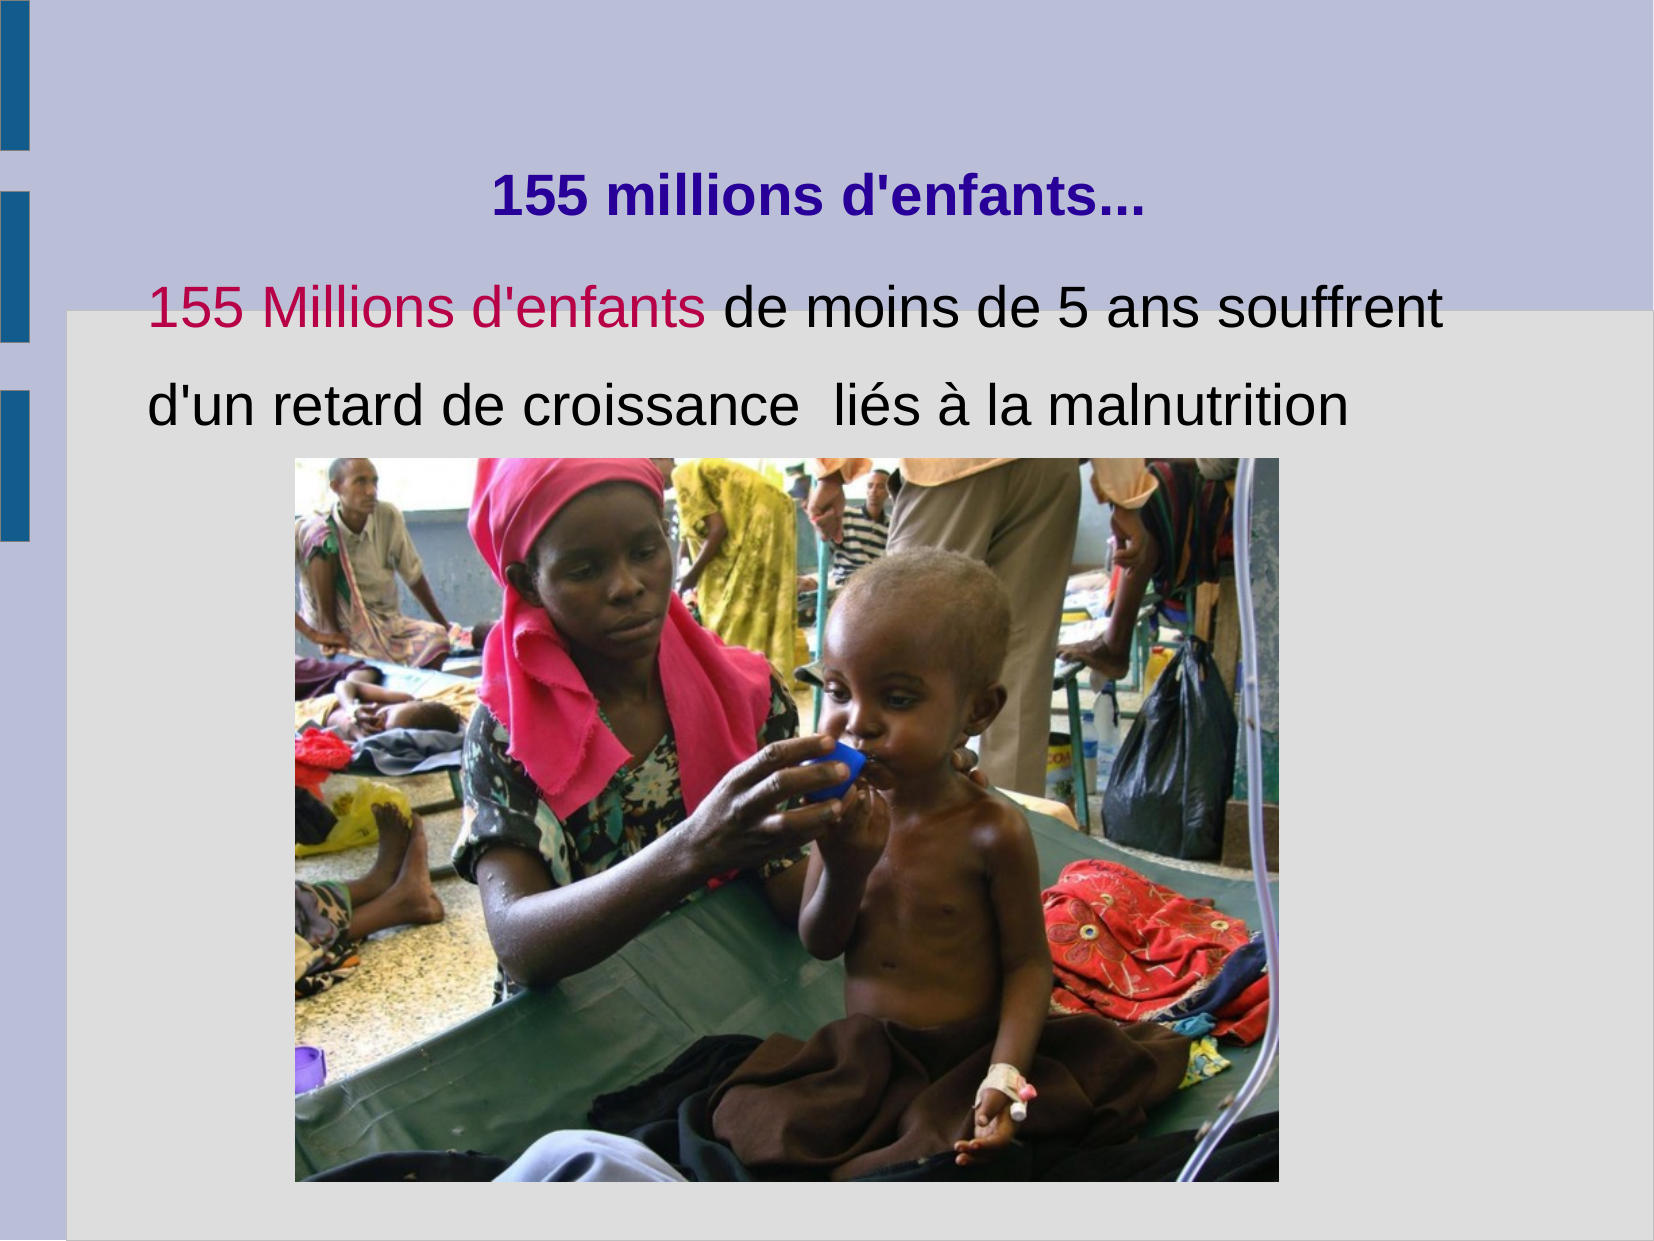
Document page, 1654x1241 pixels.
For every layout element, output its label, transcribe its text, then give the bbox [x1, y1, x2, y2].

list 155 Millions d'enfants de moins de 5 ans souffrent d'un retard de croissance liés à la malnutrition [76, 147, 1565, 711]
title 155 millions d'enfants... [121, 91, 1534, 299]
picture [295, 458, 1279, 1182]
